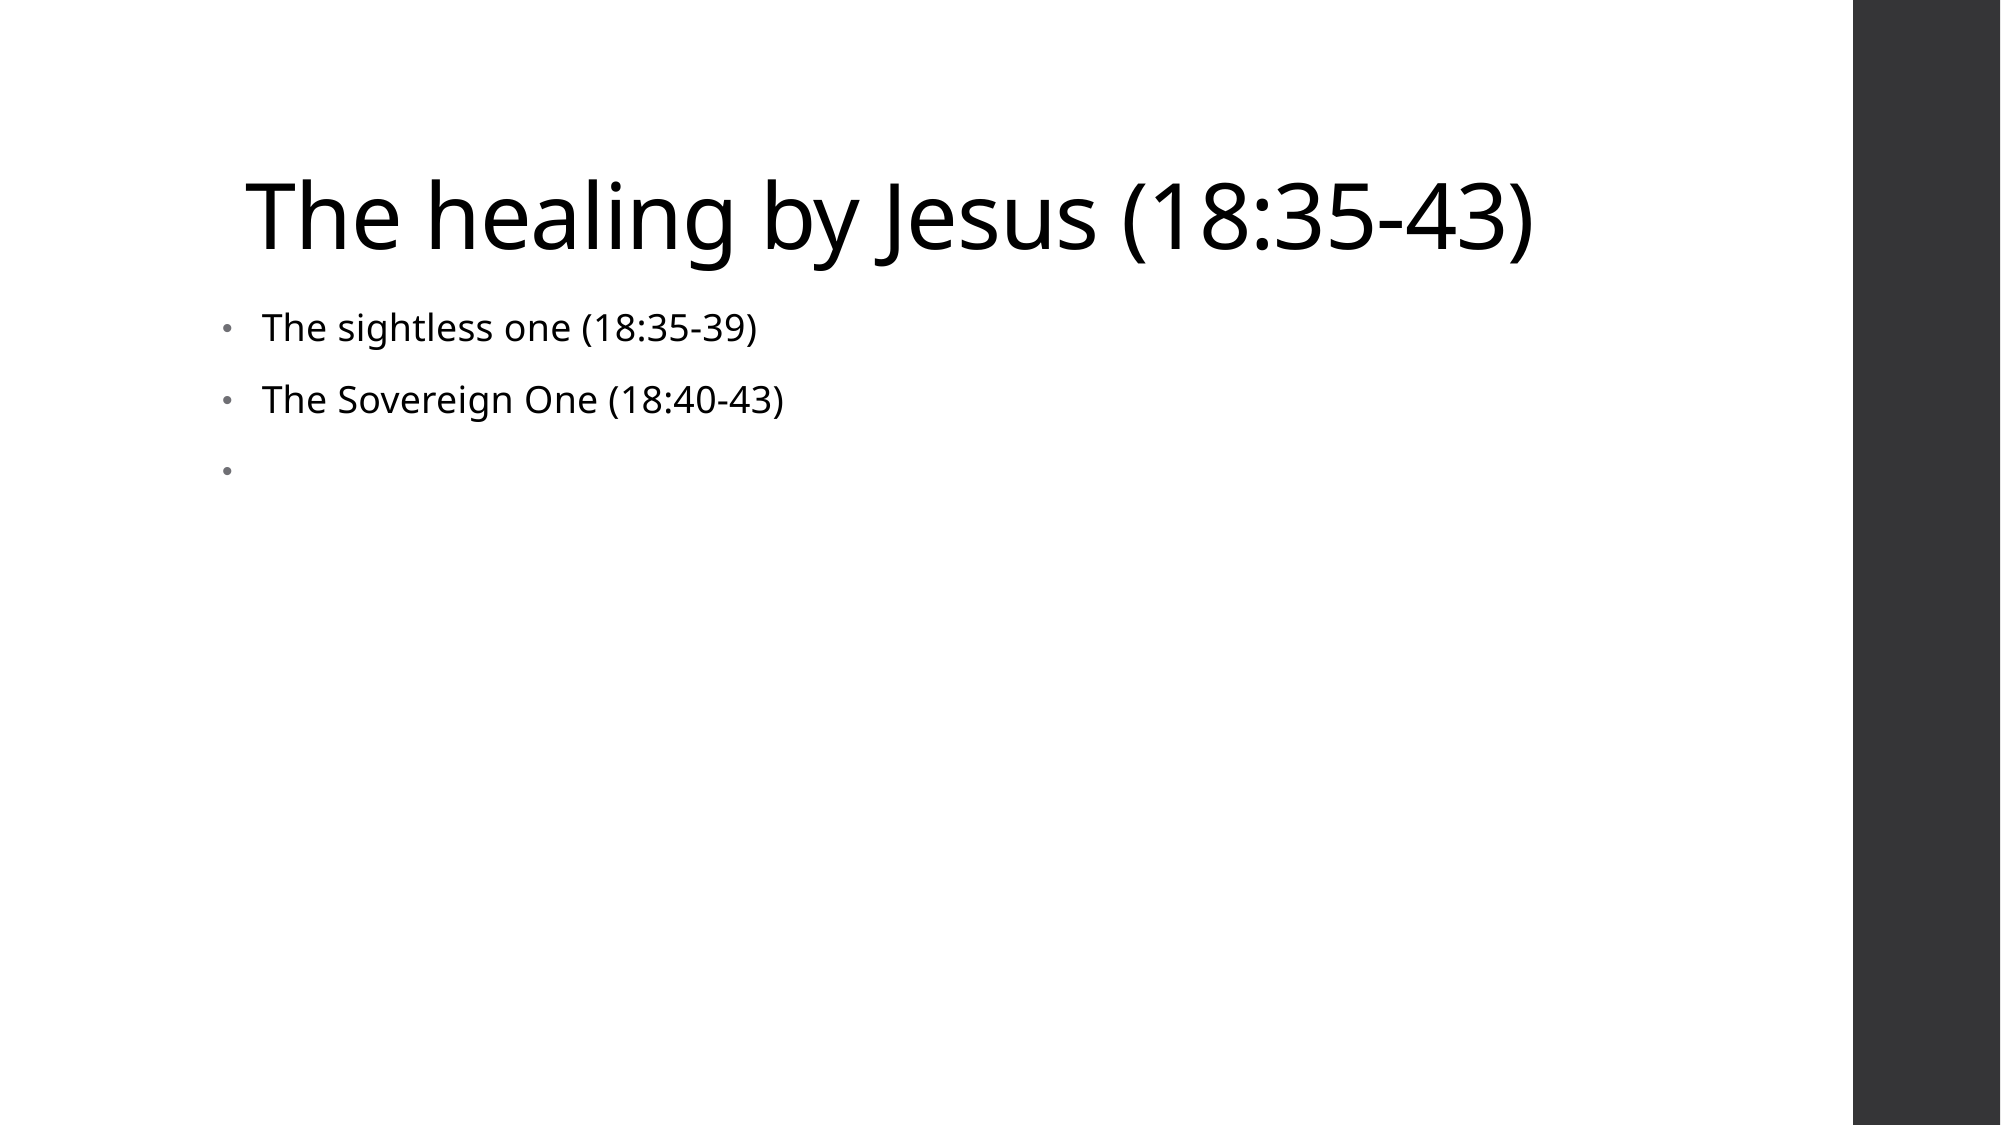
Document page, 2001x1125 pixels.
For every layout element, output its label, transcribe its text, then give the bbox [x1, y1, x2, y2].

title The healing by Jesus (18:35-43) [206, 60, 1797, 278]
list The sightless one (18:35-39) The Sovereign One (18:40-43) [206, 299, 1617, 1014]
